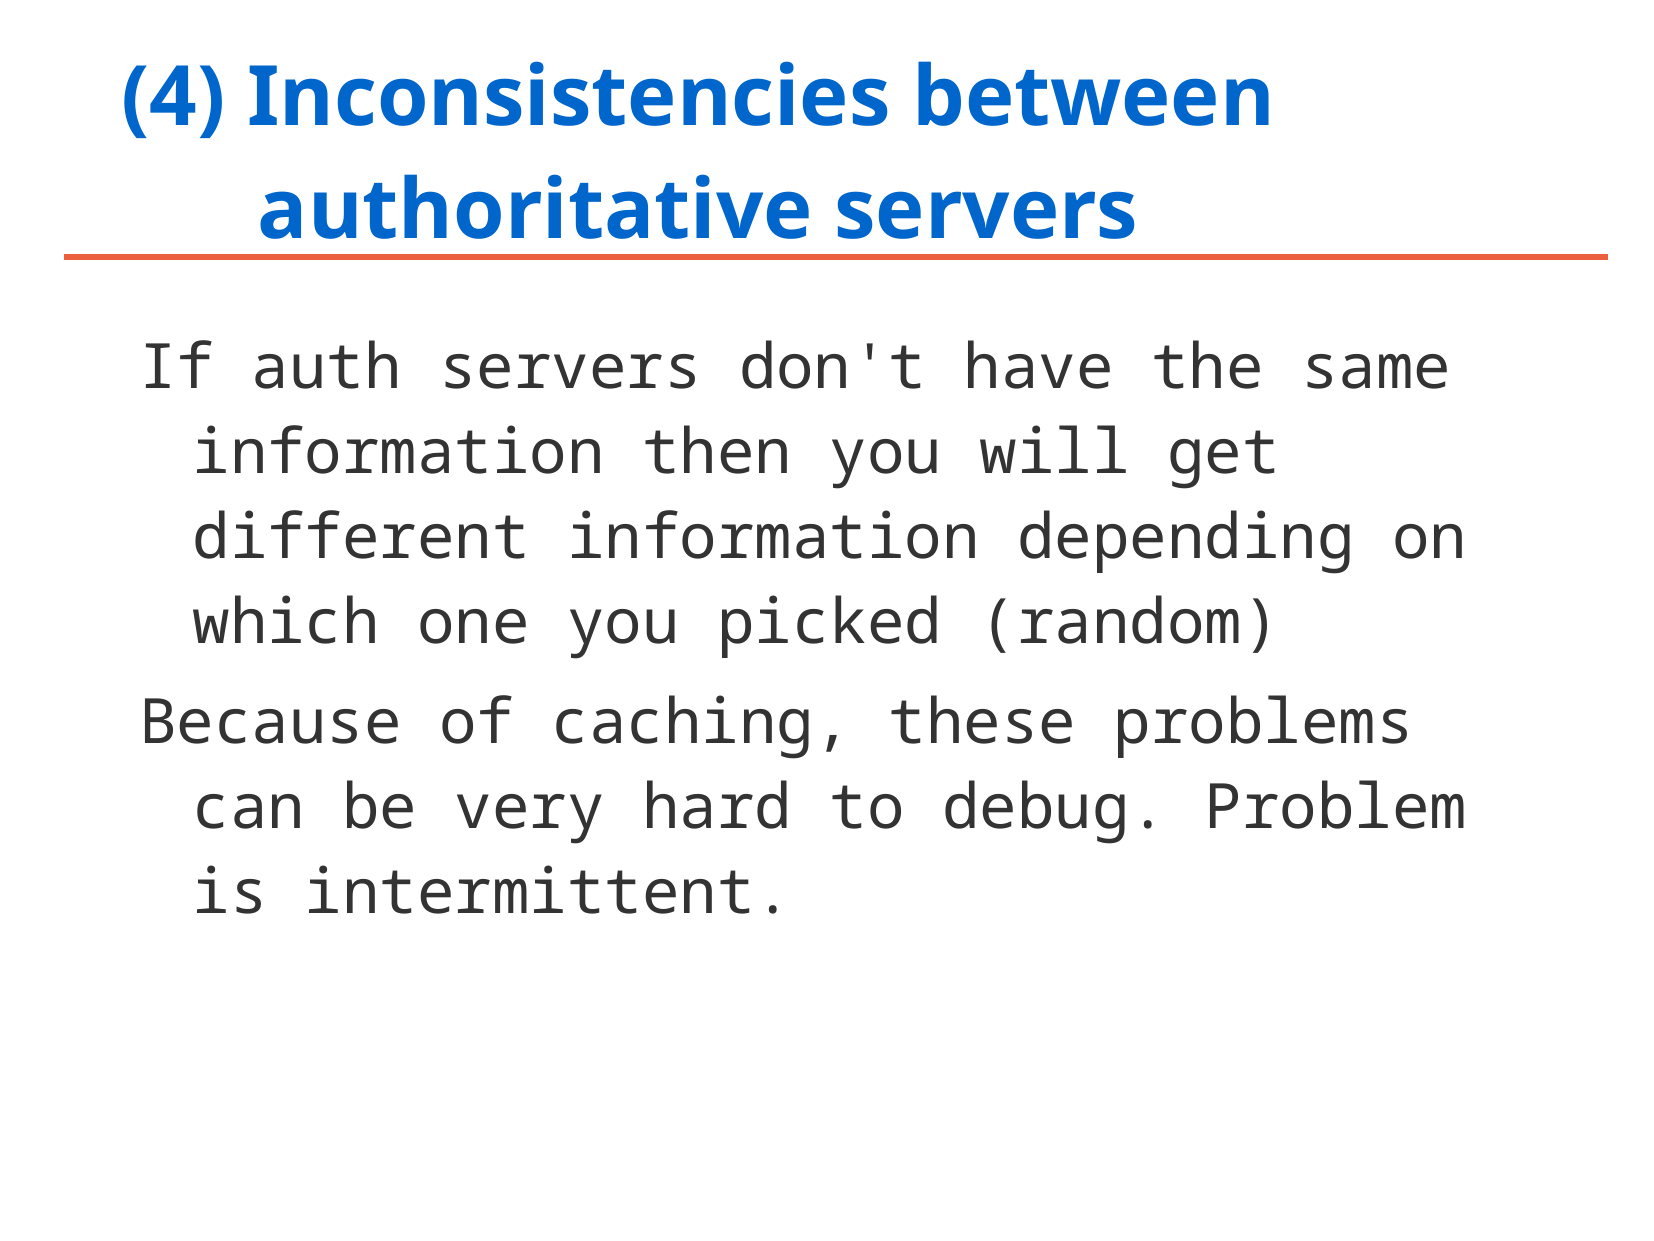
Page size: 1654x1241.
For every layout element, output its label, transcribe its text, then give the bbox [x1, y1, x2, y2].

list If auth servers don't have the same information then you will get different information depending on which one you picked (random) Because of caching, these problems can be very hard to debug. Problem is intermittent. [121, 322, 1561, 1133]
title (4) Inconsistencies between authoritative servers [121, 46, 1534, 254]
